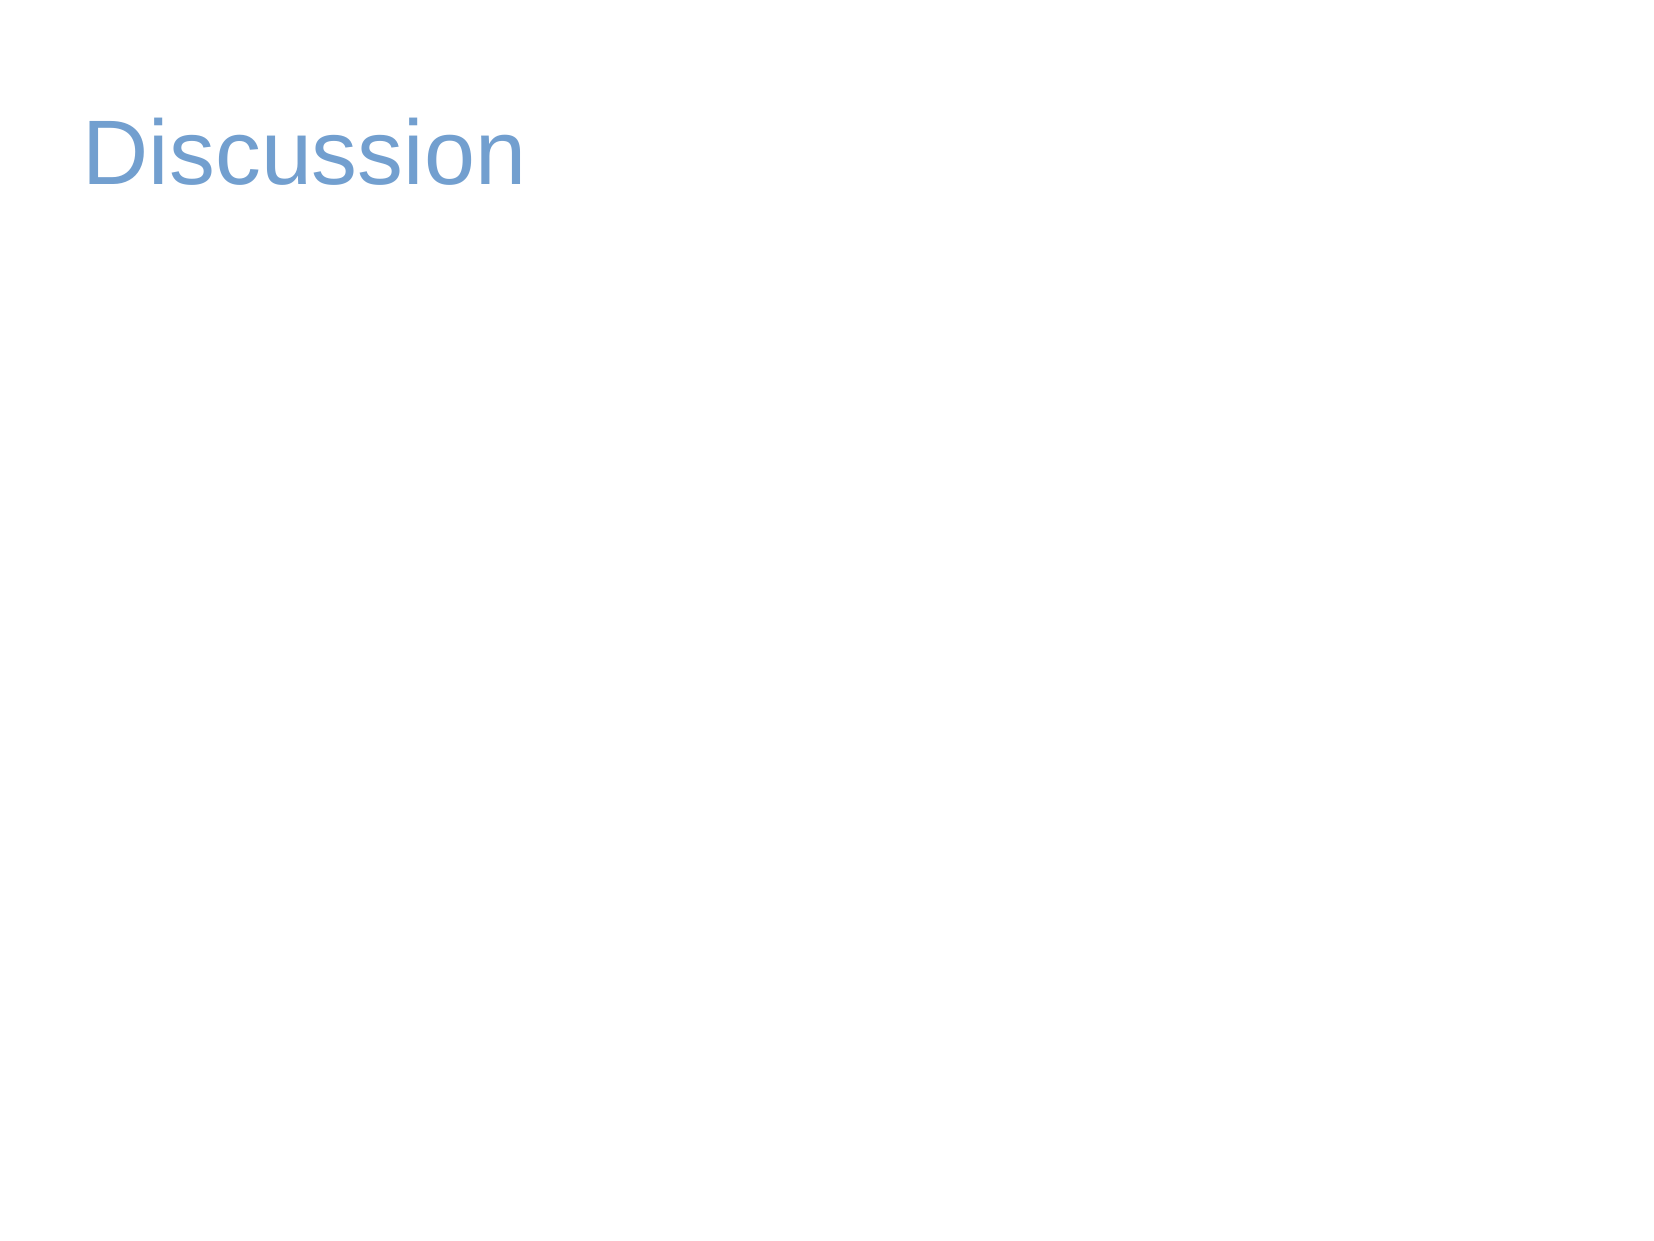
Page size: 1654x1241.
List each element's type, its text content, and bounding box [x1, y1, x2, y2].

title Discussion [82, 49, 1571, 257]
